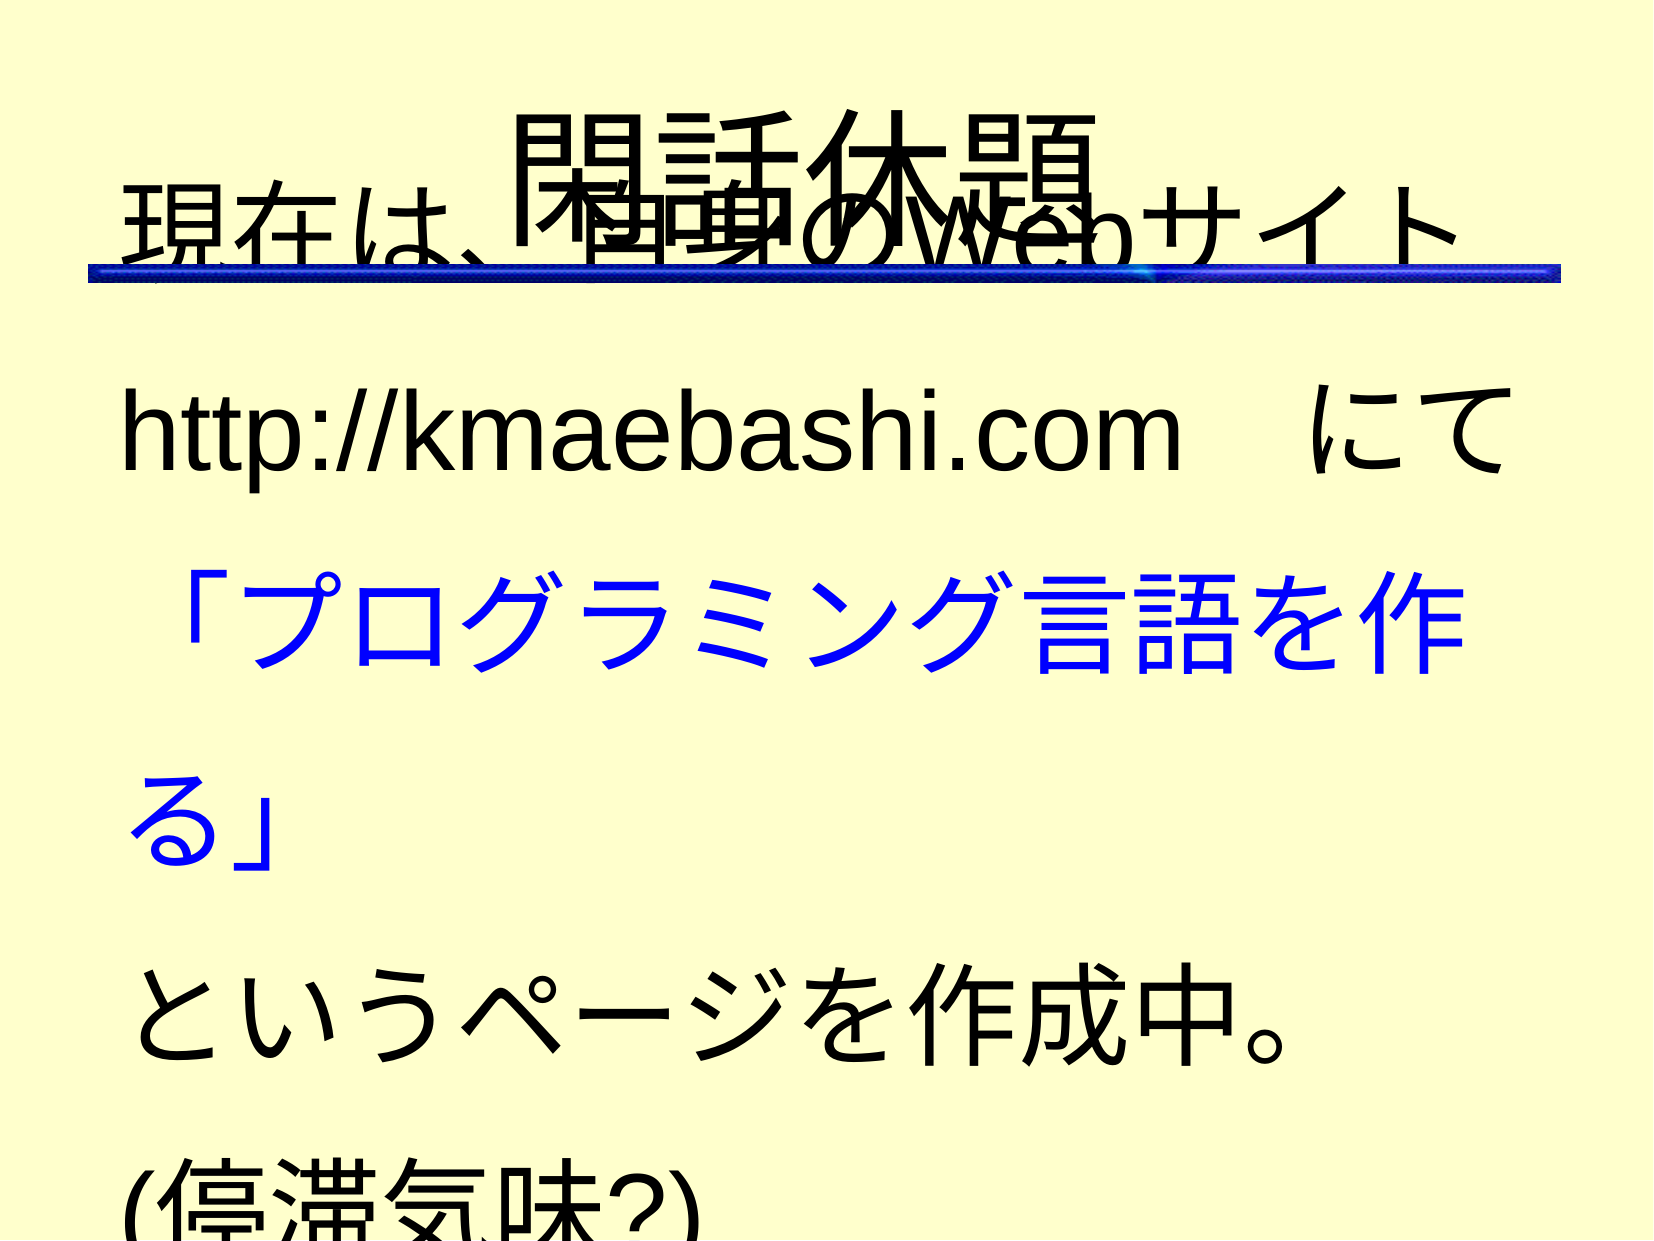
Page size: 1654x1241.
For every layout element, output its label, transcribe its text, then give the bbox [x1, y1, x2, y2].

picture [88, 264, 1561, 283]
title 現在は、自身のWebサイト http://kmaebashi.com にて 「プログラミング言語を作る」 というページを作成中。 (停滞気味?) [118, 333, 1565, 1063]
title 閑話休題 [59, 73, 1548, 266]
